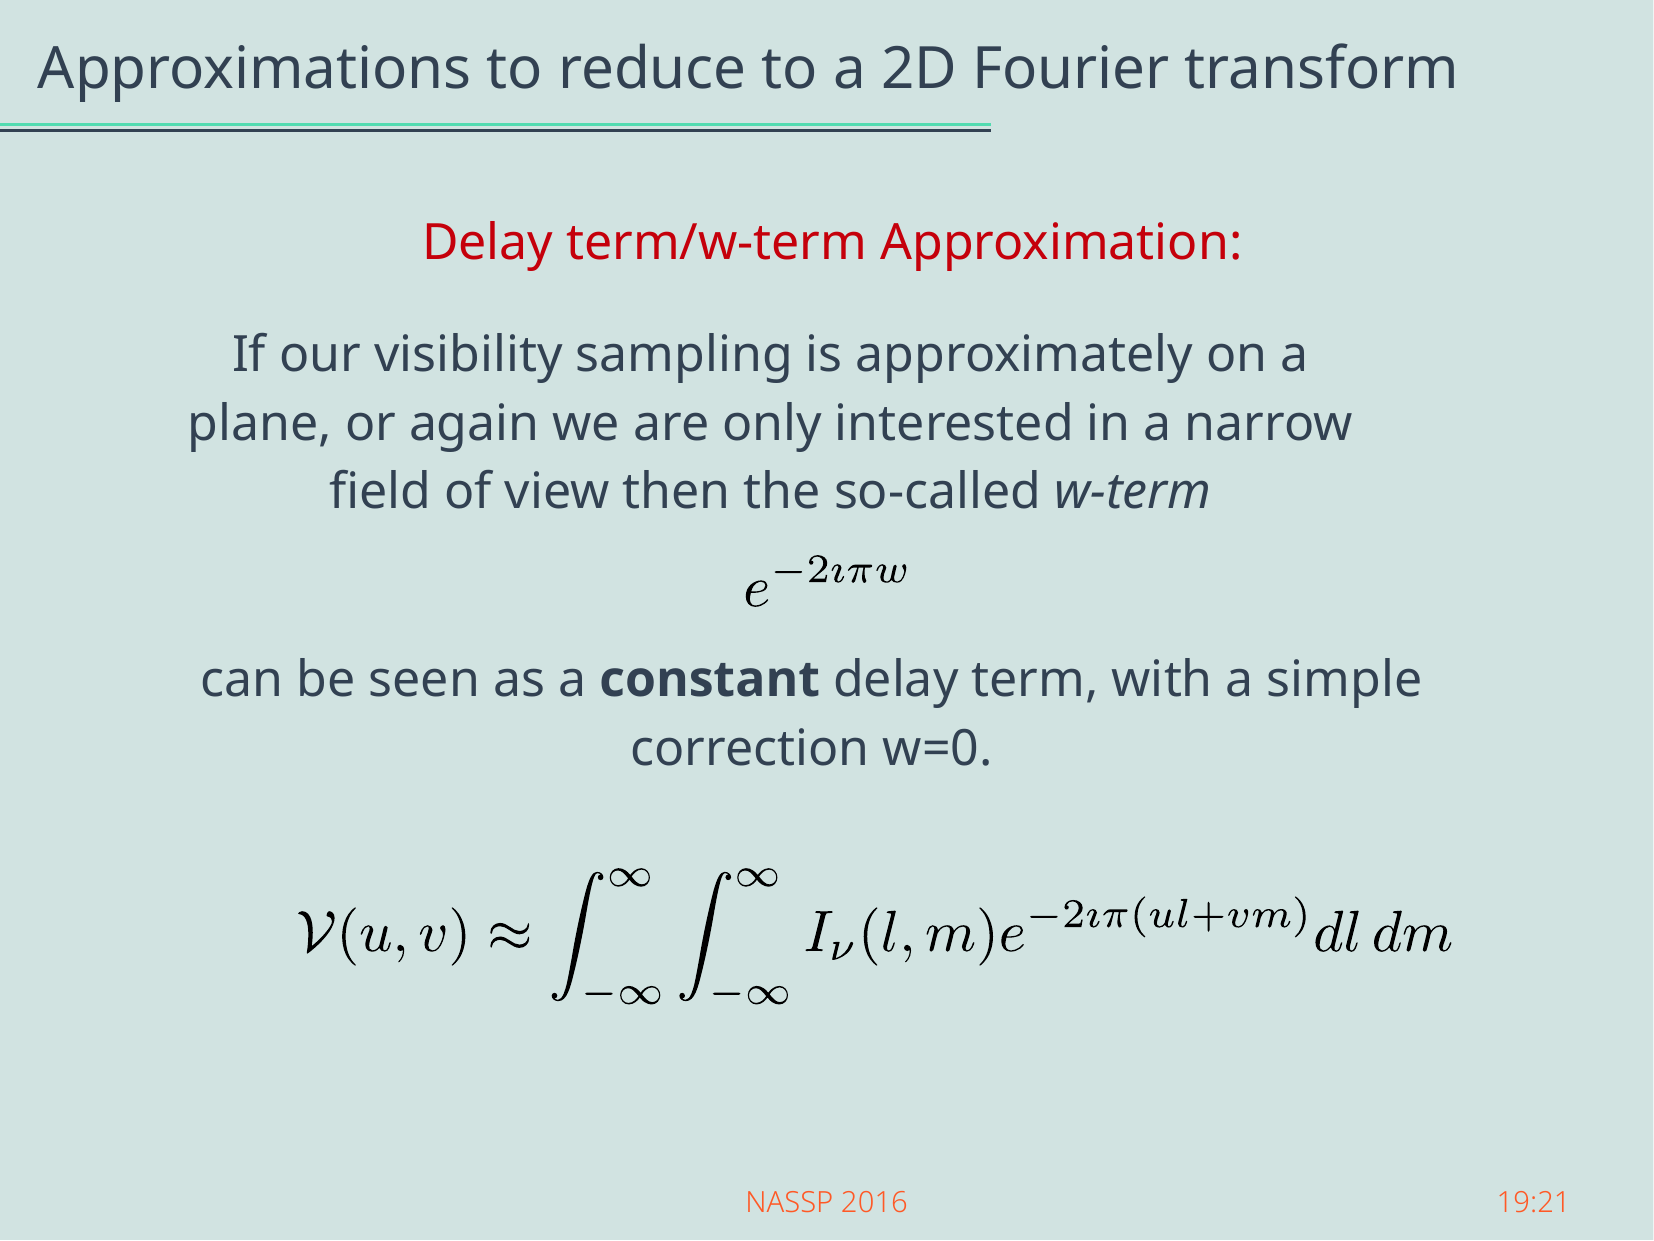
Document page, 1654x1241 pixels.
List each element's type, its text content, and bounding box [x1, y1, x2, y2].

text_box Approximations to reduce to a 2D Fourier transform [22, 18, 1501, 104]
text_box [296, 868, 1454, 1009]
text_box Delay term/w-term Approximation: [171, 198, 1495, 284]
text_box [743, 555, 910, 607]
text_box If our visibility sampling is approximately on a plane, or again we are only interested in a narrow field of view then the so-called w-term [171, 310, 1371, 507]
text_box can be seen as a constant delay term, with a simple correction w=0. [182, 635, 1441, 772]
